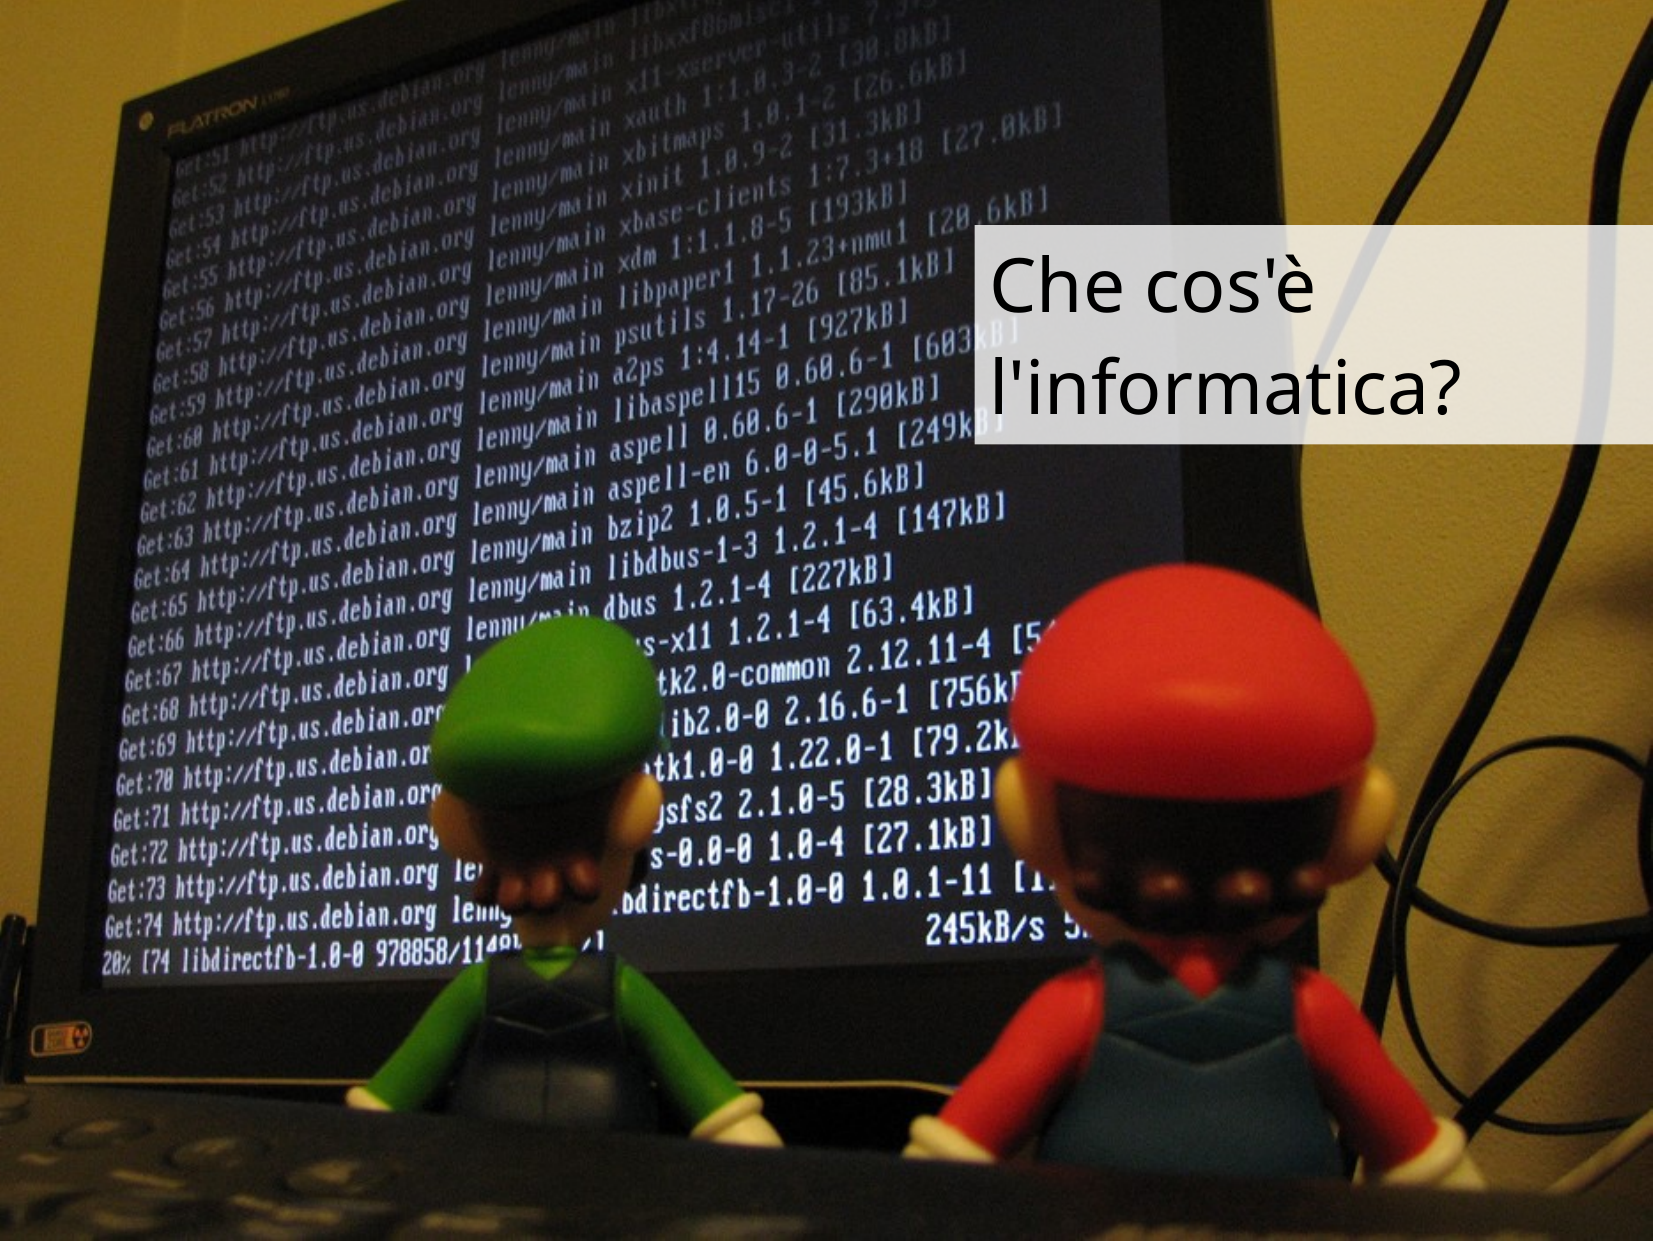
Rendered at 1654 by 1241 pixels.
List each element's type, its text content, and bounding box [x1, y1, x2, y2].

text_box Che cos'è l'informatica? [974, 225, 1653, 230]
picture [0, 0, 1653, 1241]
